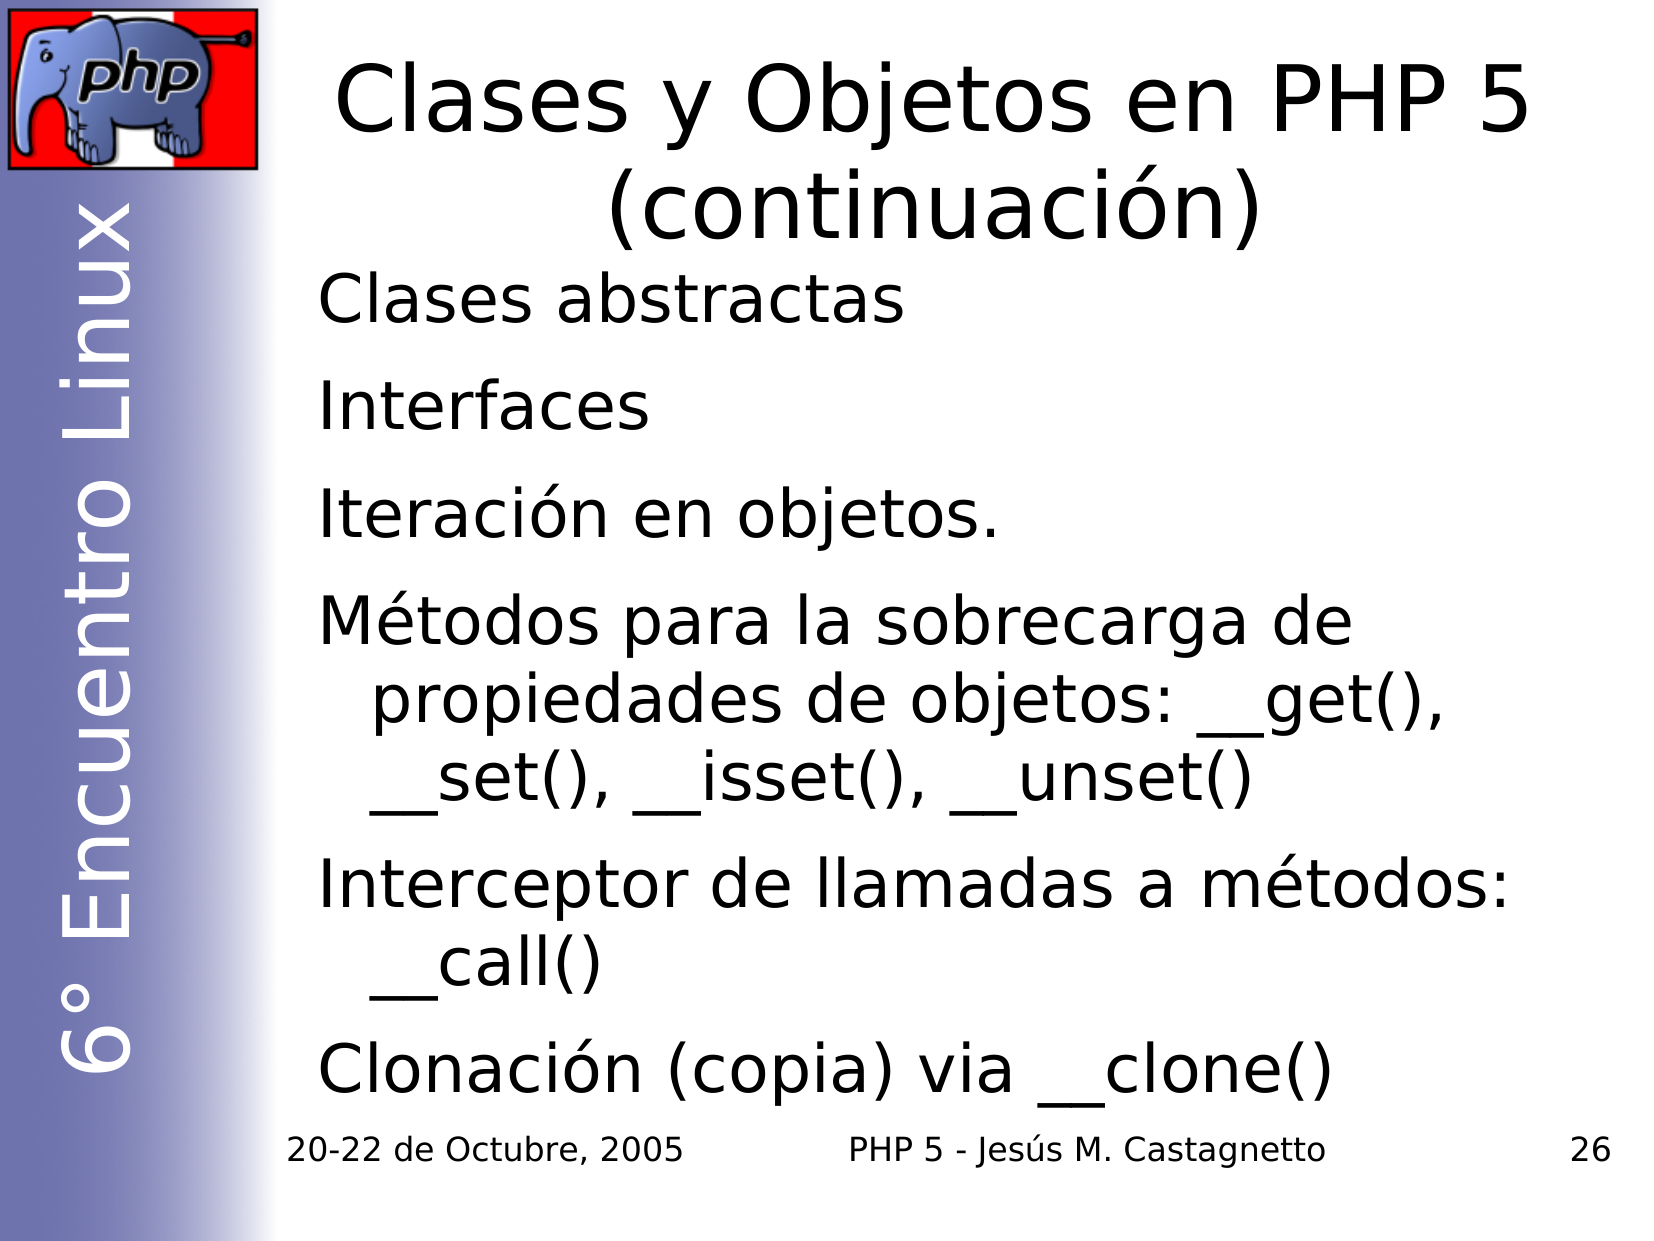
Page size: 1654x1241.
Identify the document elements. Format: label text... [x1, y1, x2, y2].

title Clases y Objetos en PHP 5 (continuación) [300, 45, 1571, 260]
picture [0, 0, 1654, 1241]
list Clases abstractas Interfaces Iteración en objetos. Métodos para la sobrecarga de propiedades de objetos: __get(), __set(), __isset(), __unset() Interceptor de llamadas a métodos: __call() Clonación (copia) via __clone() [300, 260, 1571, 1109]
